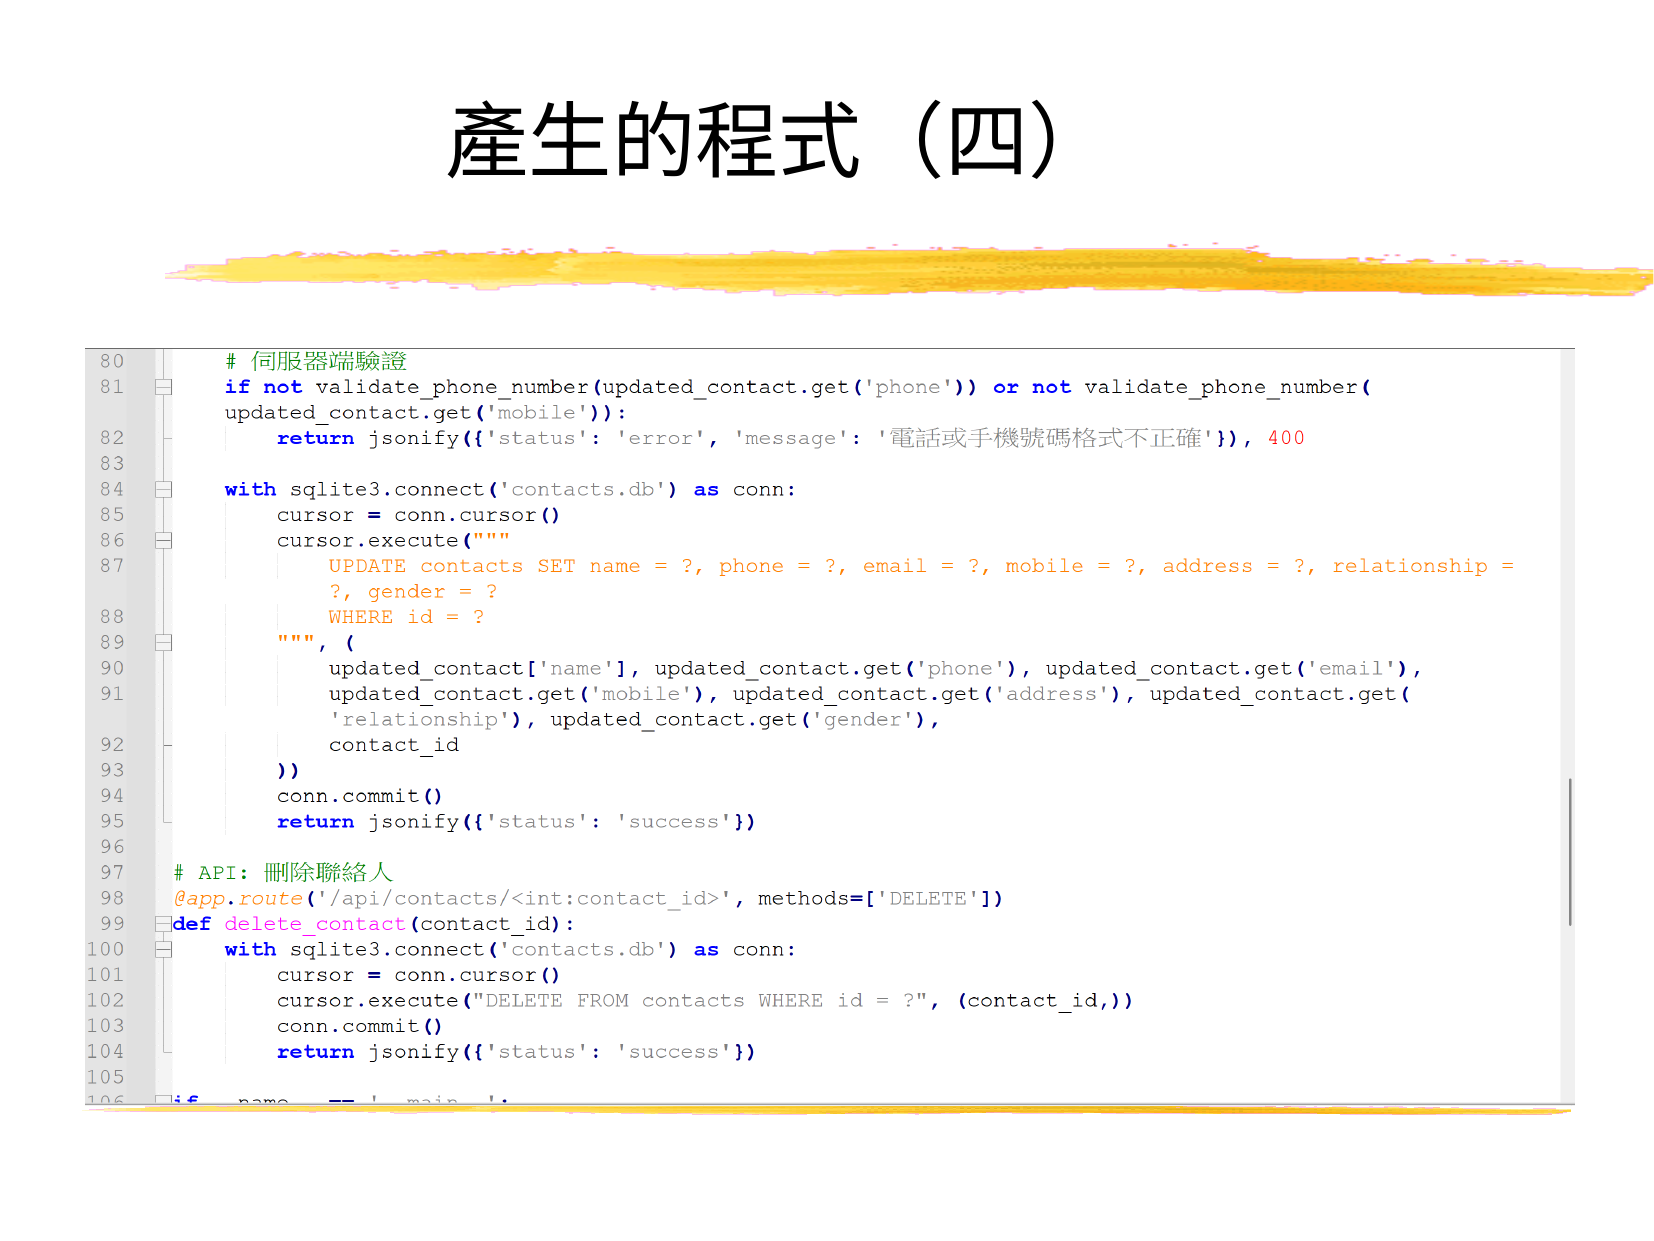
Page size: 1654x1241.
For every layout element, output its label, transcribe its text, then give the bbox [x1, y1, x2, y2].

picture [82, 348, 1575, 1117]
picture [165, 237, 1654, 308]
title 產生的程式（四） [76, 28, 1482, 235]
